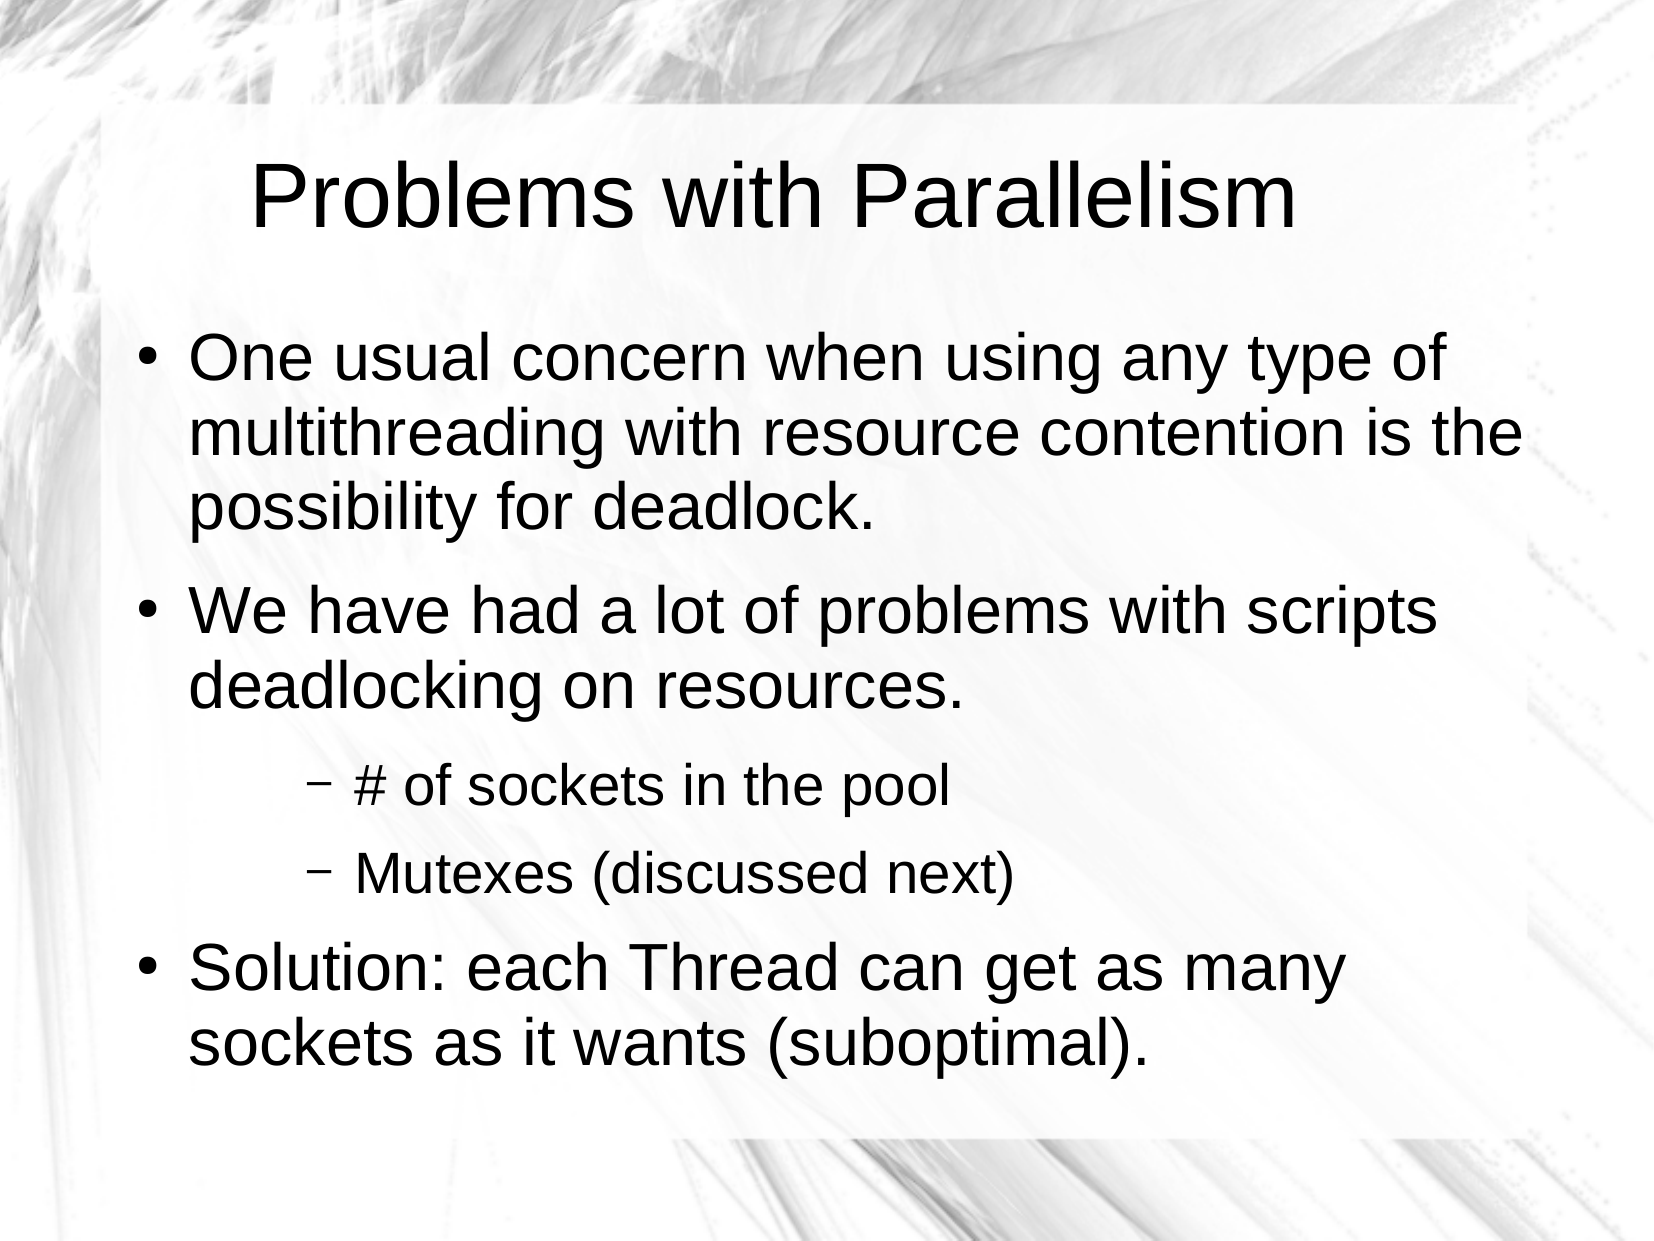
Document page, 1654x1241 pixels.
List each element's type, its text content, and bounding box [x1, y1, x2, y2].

title Problems with Parallelism [118, 119, 1506, 273]
picture [0, 0, 1654, 1241]
list One usual concern when using any type of multithreading with resource contention is the possibility for deadlock. We have had a lot of problems with scripts deadlocking on resources. # of sockets in the pool Mutexes (discussed next) Solution: each Thread can get as many sockets as it wants (suboptimal). [118, 319, 1571, 1153]
